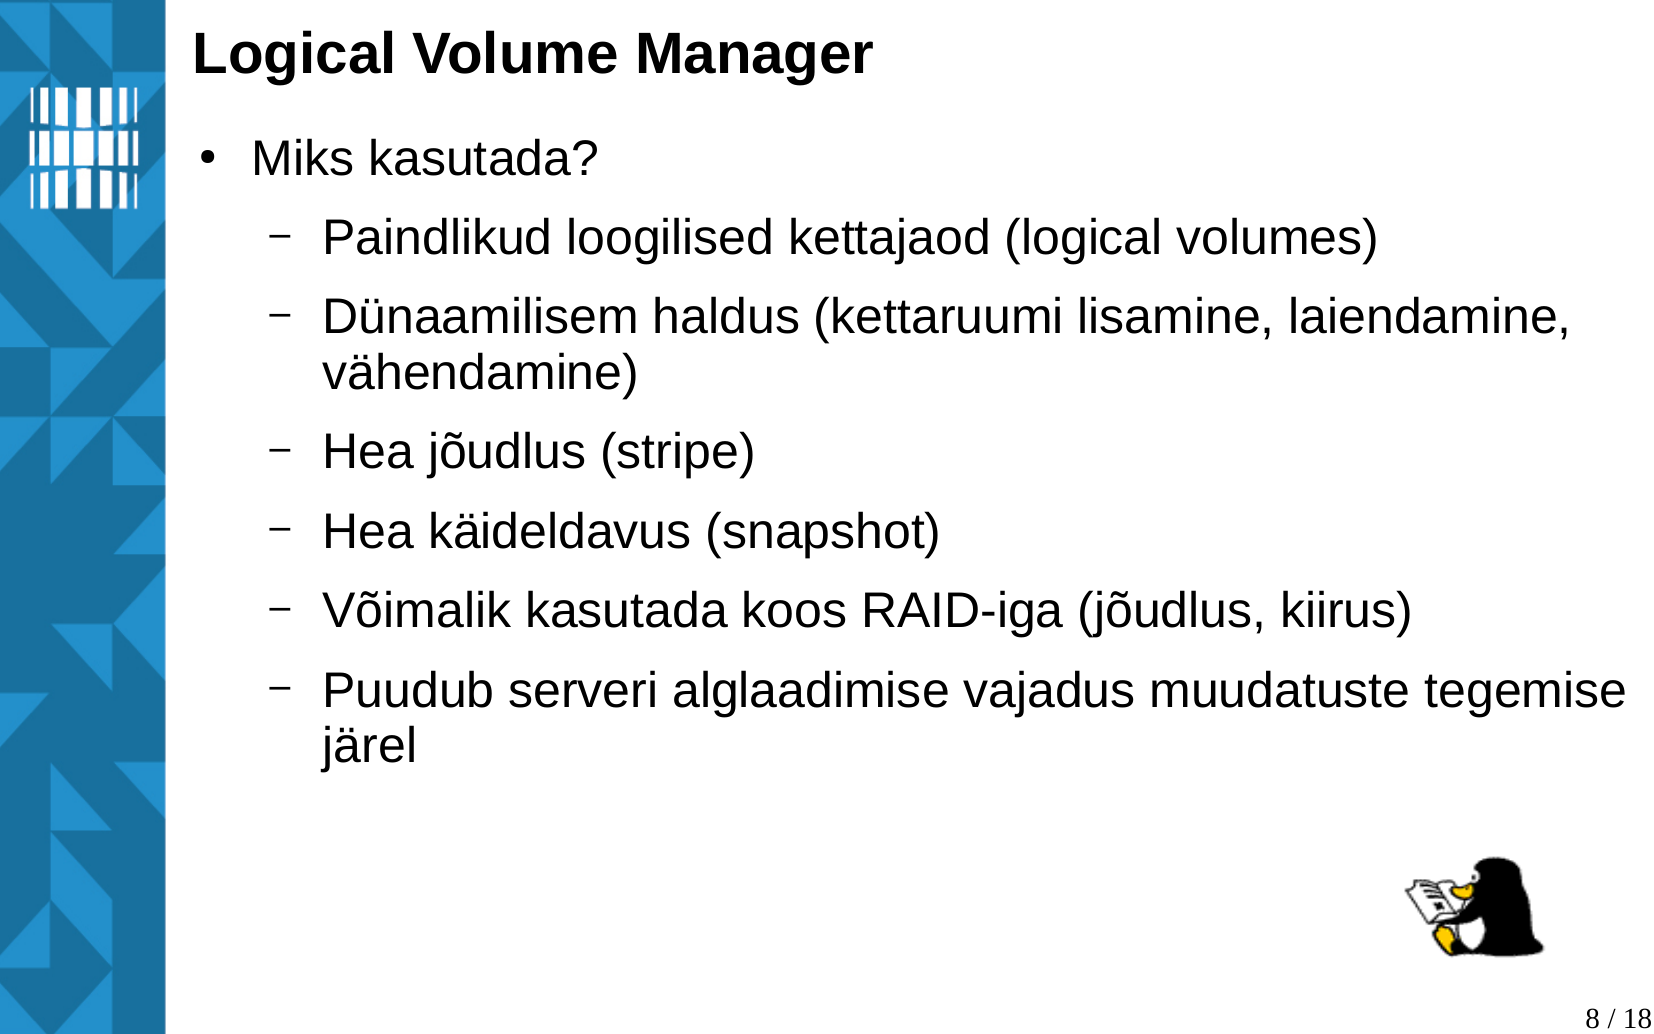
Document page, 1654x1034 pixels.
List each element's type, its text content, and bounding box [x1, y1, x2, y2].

list Miks kasutada? Paindlikud loogilised kettajaod (logical volumes) Dünaamilisem haldus (kettaruumi lisamine, laiendamine, vähendamine) Hea jõudlus (stripe) Hea käideldavus (snapshot) Võimalik kasutada koos RAID-iga (jõudlus, kiirus) Puudub serveri alglaadimise vajadus muudatuste tegemise järel [181, 129, 1642, 997]
title Logical Volume Manager [192, 1, 1595, 105]
picture [1393, 826, 1560, 965]
